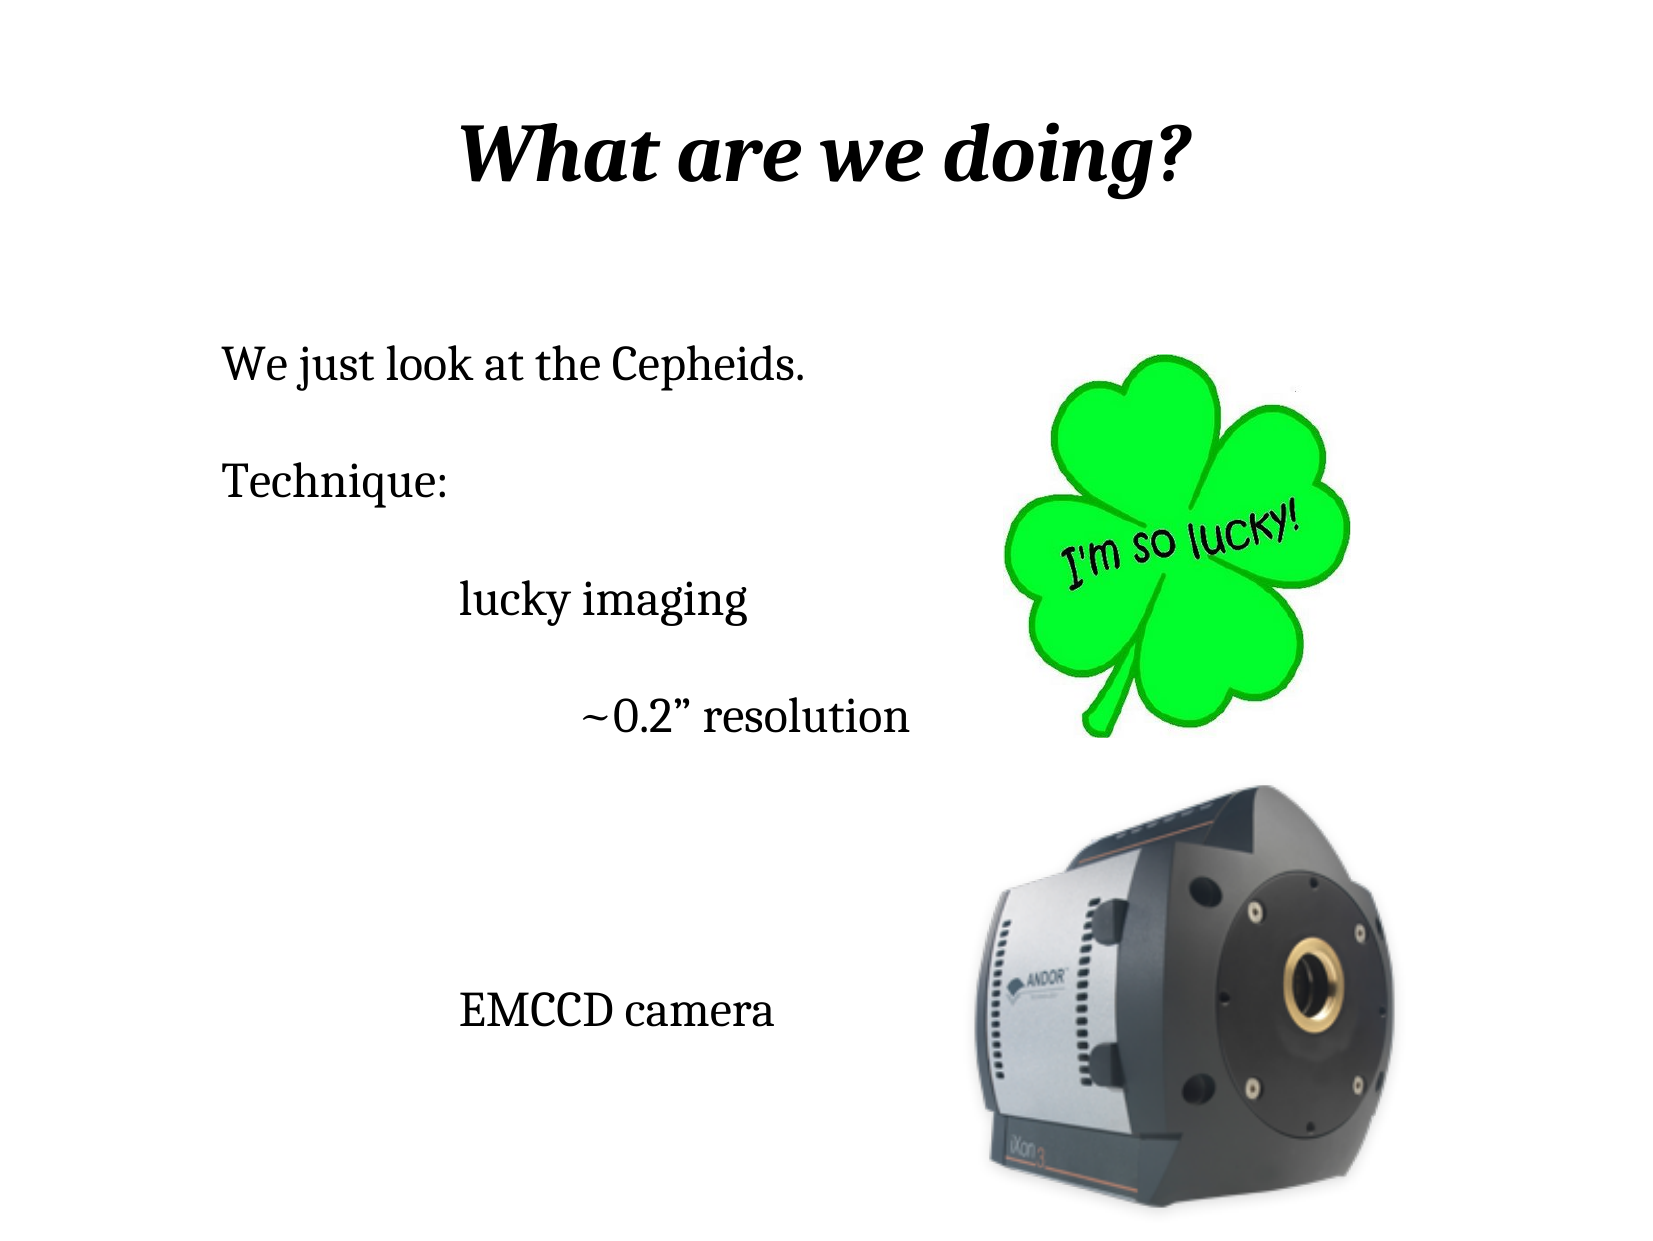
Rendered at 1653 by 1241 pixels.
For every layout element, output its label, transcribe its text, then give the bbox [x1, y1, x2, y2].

picture [915, 354, 1499, 1235]
text_box What are we doing? [442, 94, 1253, 207]
text_box We just look at the Cepheids. Technique: lucky imaging ~0.2” resolution EMCCD camera [206, 324, 1093, 1042]
